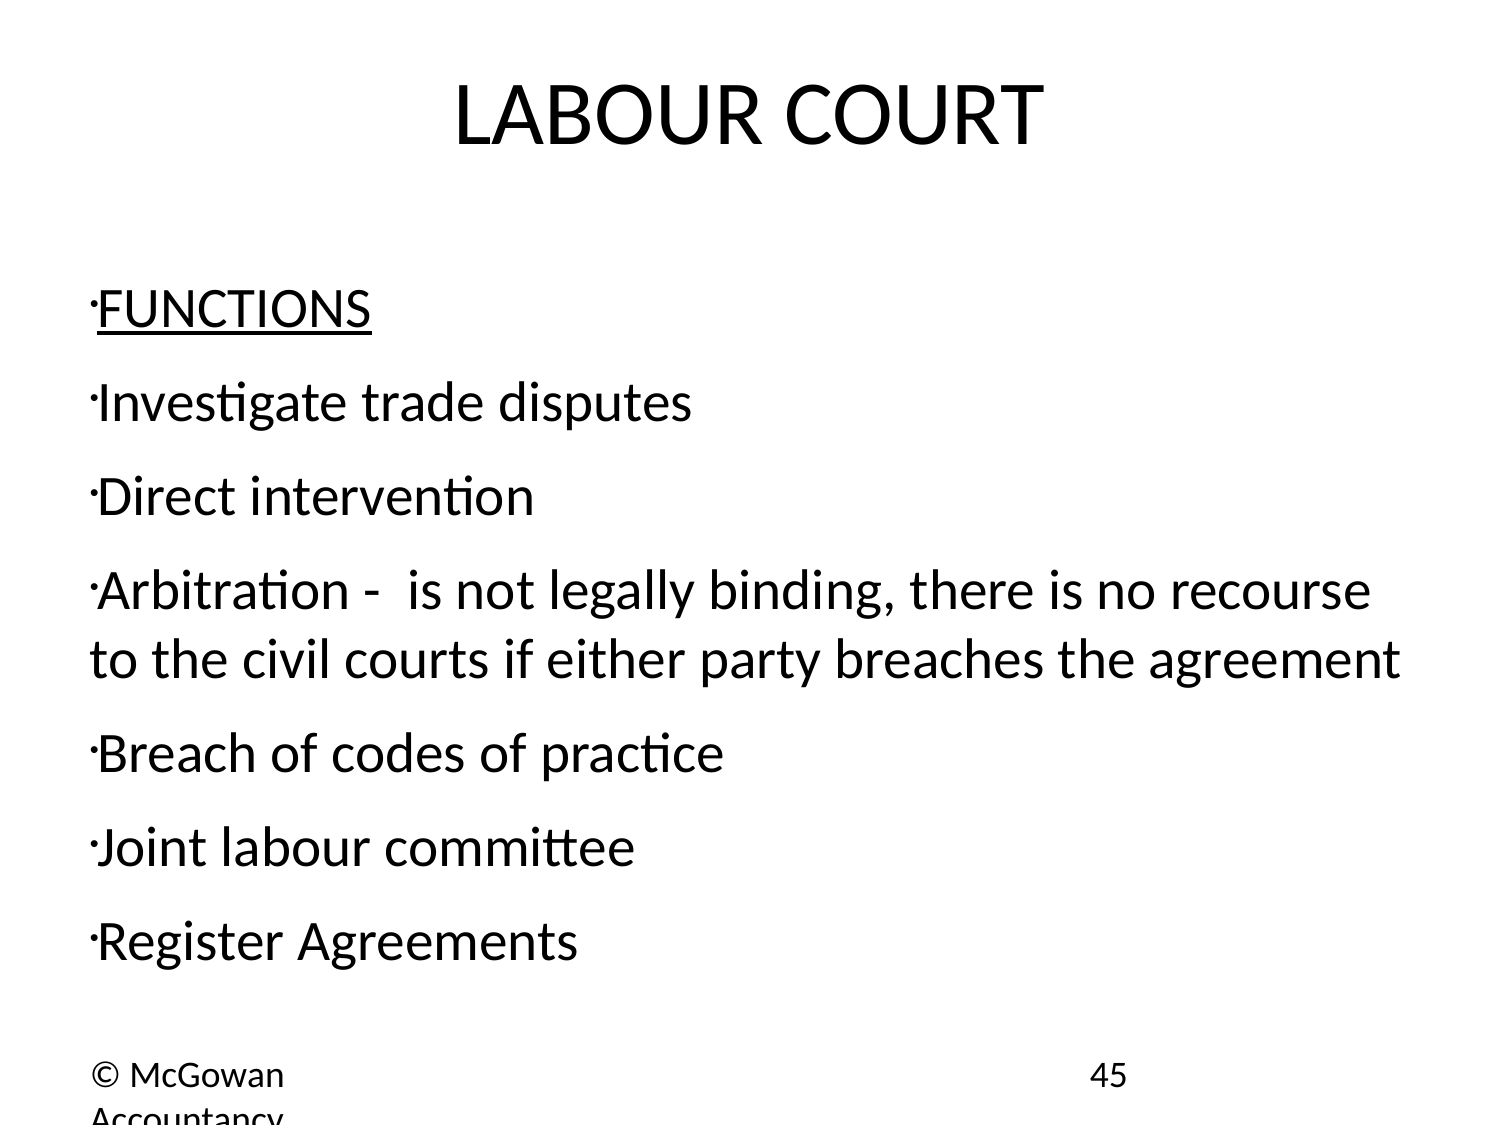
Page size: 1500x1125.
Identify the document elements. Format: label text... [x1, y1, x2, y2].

list FUNCTIONS Investigate trade disputes Direct intervention Arbitration - is not legally binding, there is no recourse to the civil courts if either party breaches the agreement Breach of codes of practice Joint labour committee Register Agreements [75, 262, 1425, 1005]
title LABOUR COURT [75, 45, 1425, 233]
text_box © McGowan Accountancy Services [75, 1042, 425, 1103]
text_box [1074, 1042, 1425, 1103]
